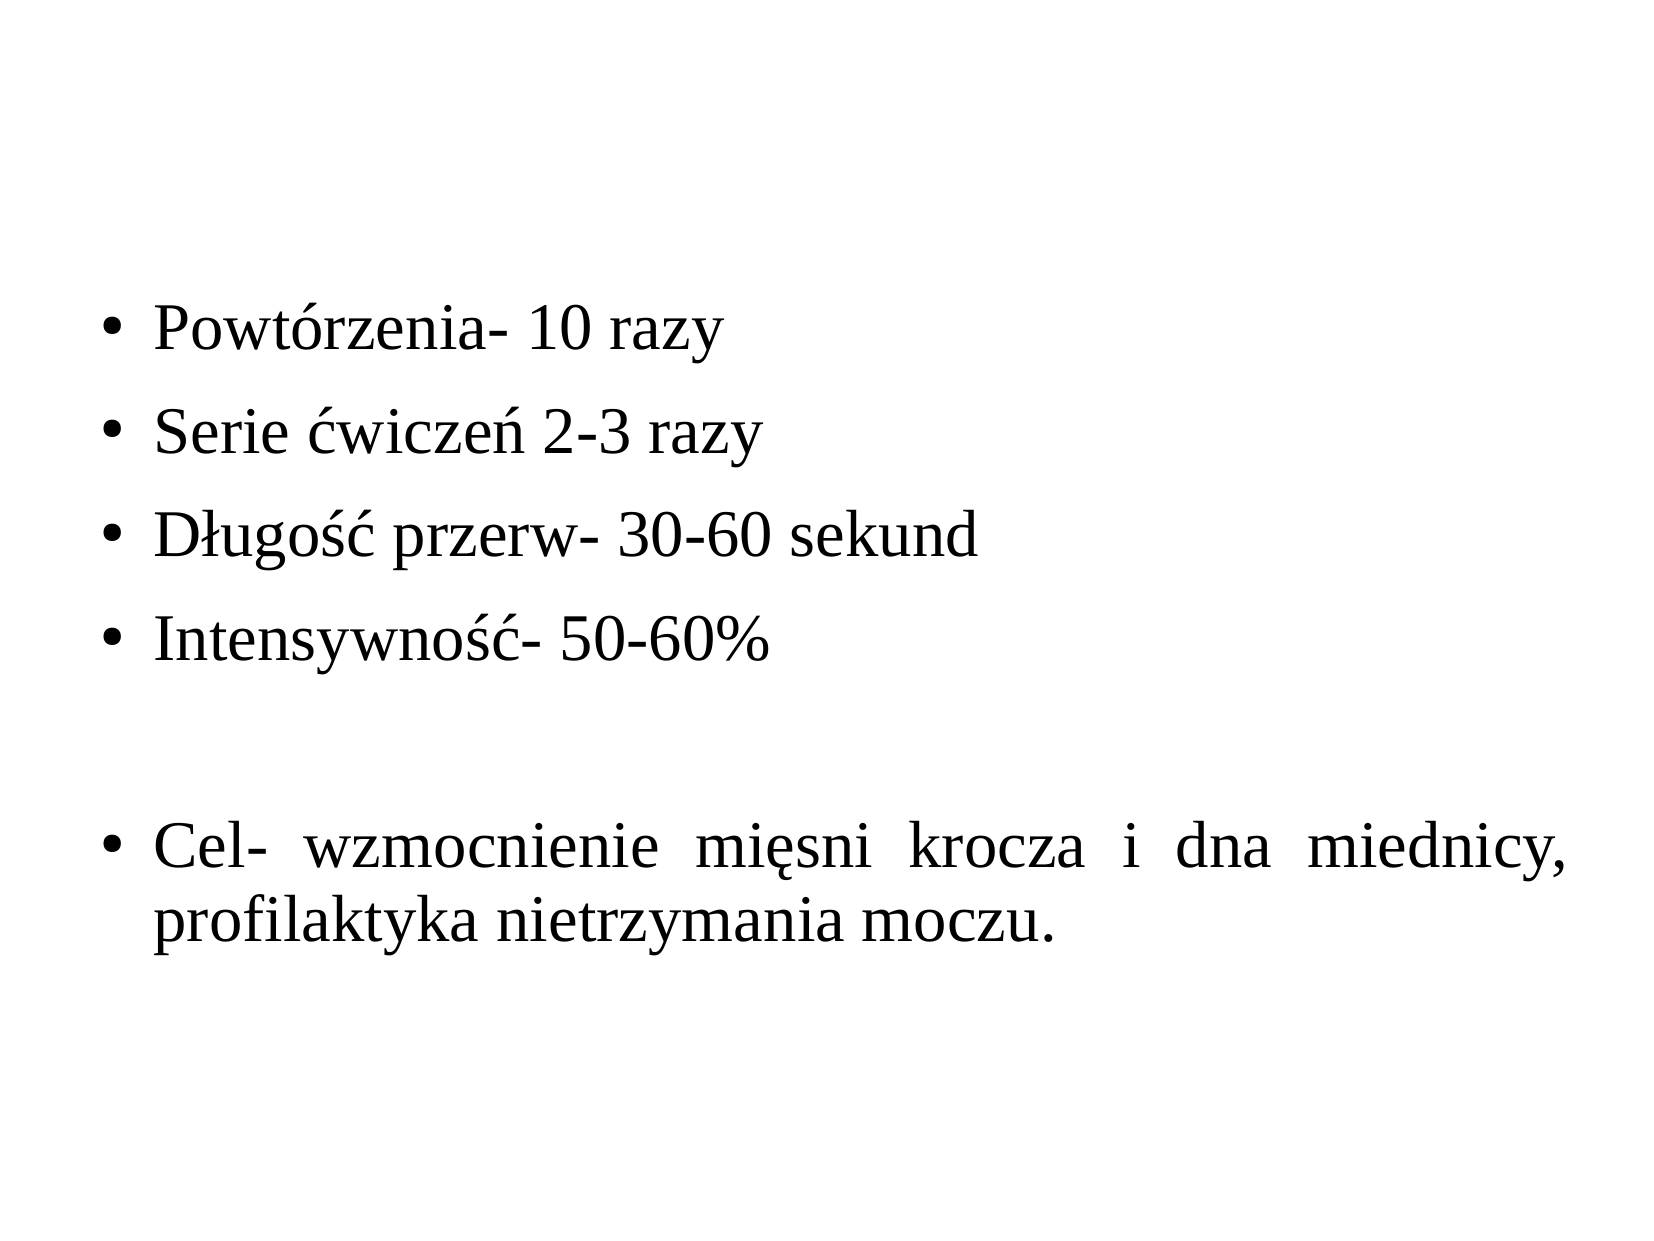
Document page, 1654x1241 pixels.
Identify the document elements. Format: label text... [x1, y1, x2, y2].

list Powtórzenia- 10 razy Serie ćwiczeń 2-3 razy Długość przerw- 30-60 sekund Intensywność- 50-60% Cel- wzmocnienie mięsni krocza i dna miednicy, profilaktyka nietrzymania moczu. [82, 290, 1571, 1109]
